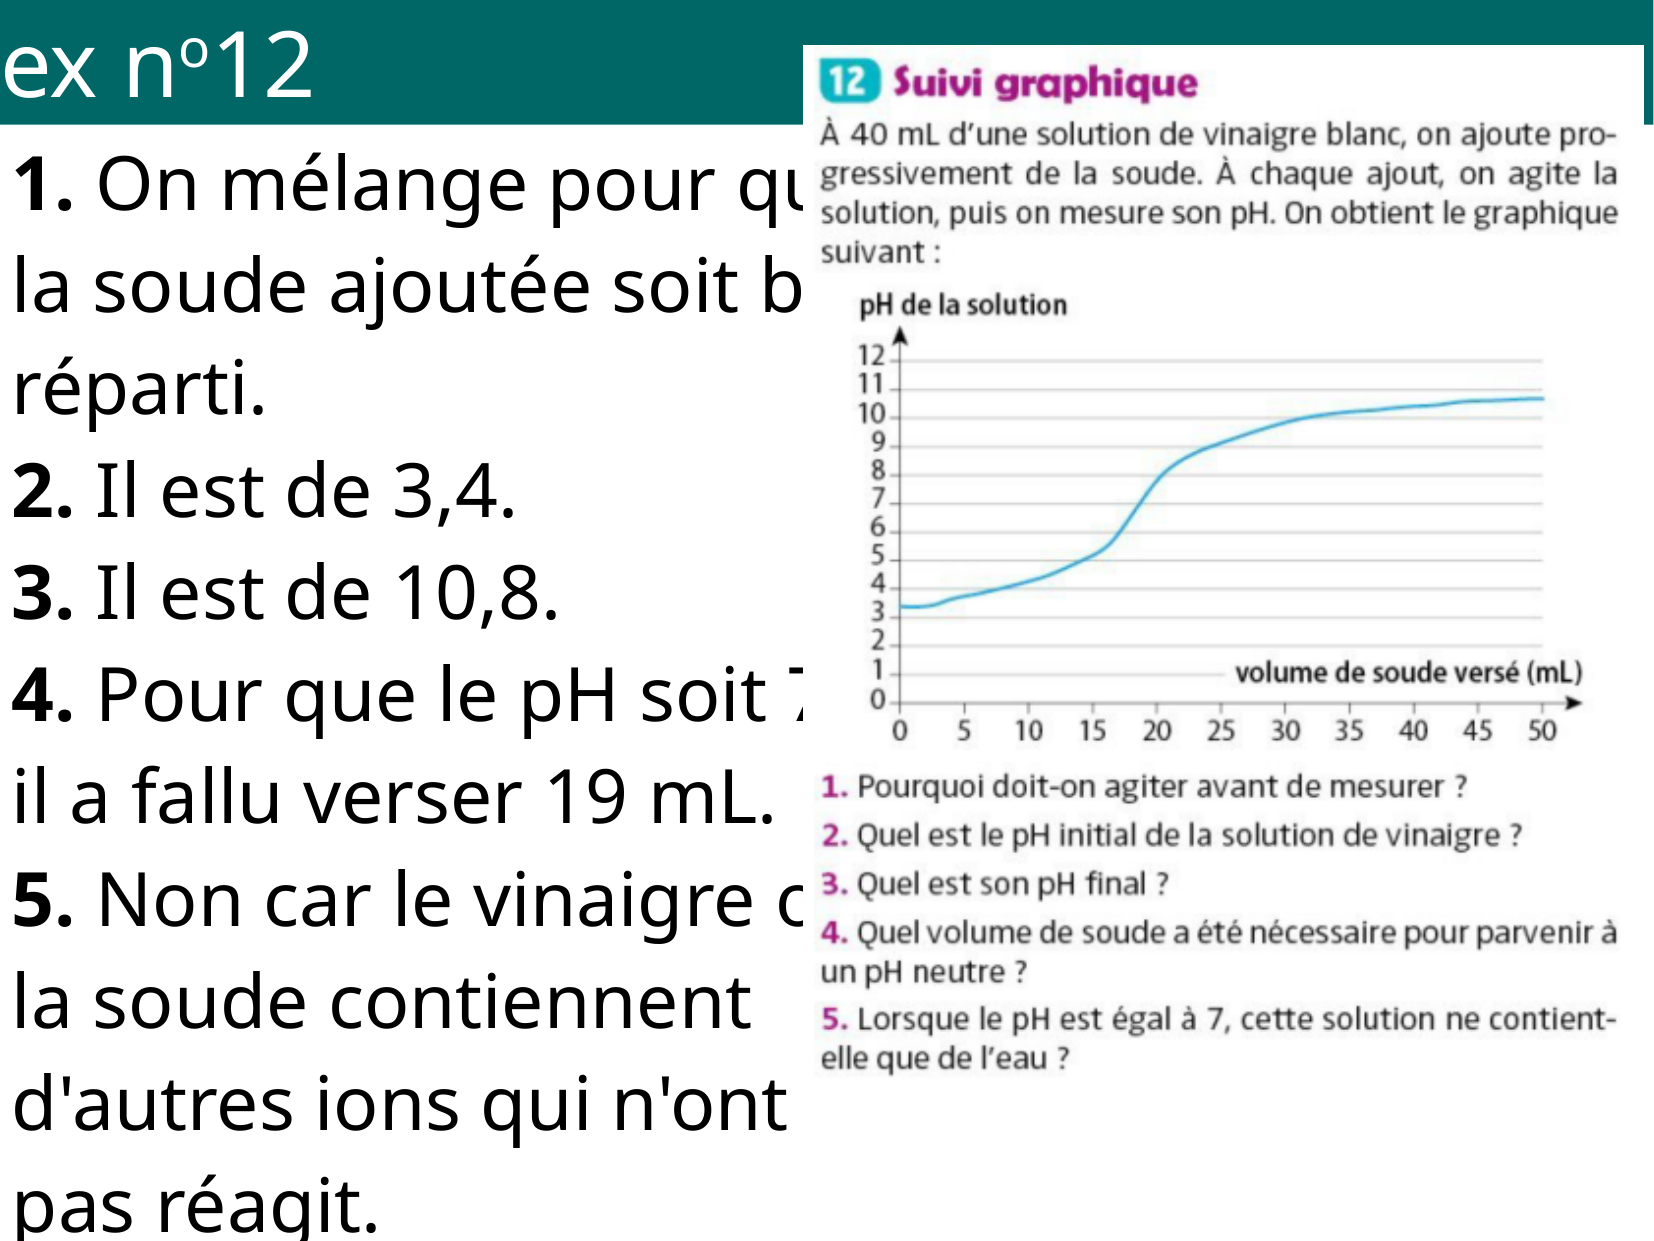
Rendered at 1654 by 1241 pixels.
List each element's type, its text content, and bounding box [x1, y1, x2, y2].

title ex no12 [0, 10, 1654, 114]
subtitle 1. On mélange pour que la soude ajoutée soit bien réparti. 2. Il est de 3,4. 3. Il est de 10,8. 4. Pour que le pH soit 7, il a fallu verser 19 mL. 5. Non car le vinaigre ou la soude contiennent d'autres ions qui n'ont pas réagit. [11, 129, 1642, 1229]
picture [803, 45, 1644, 1087]
